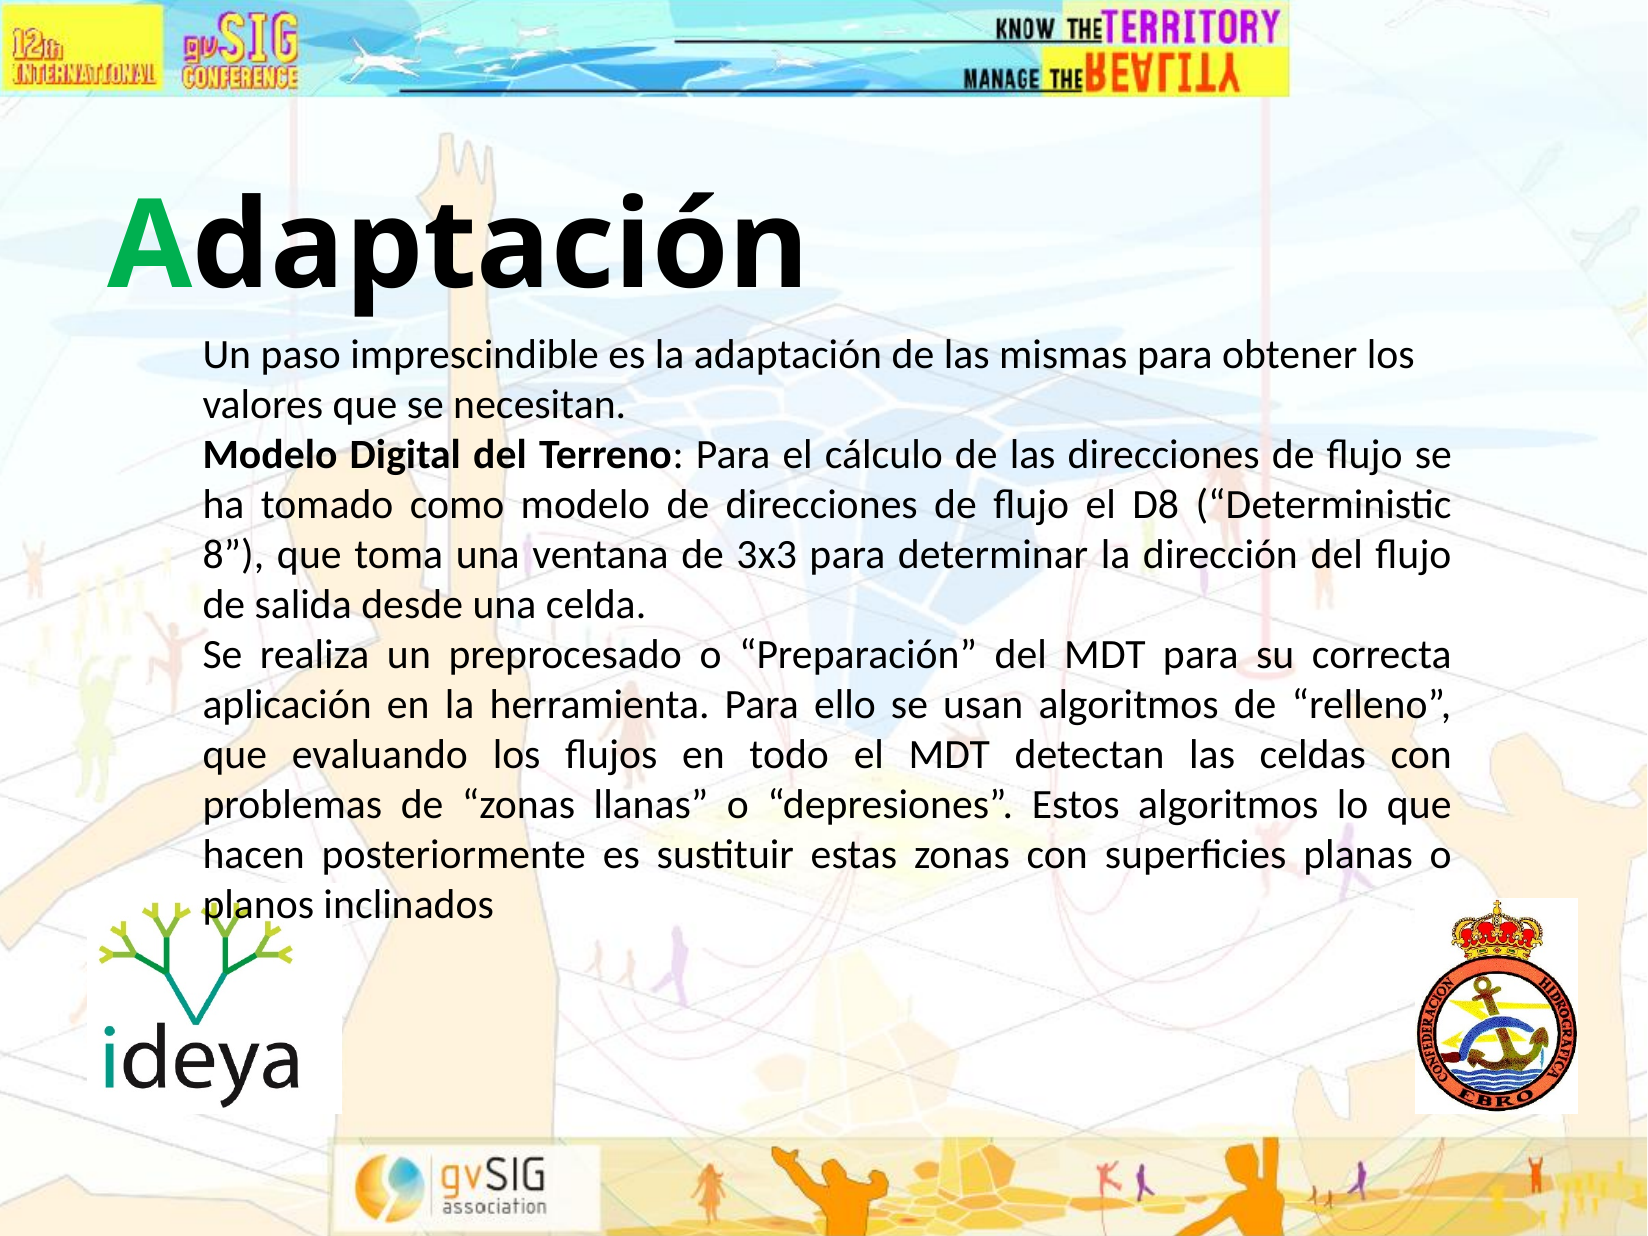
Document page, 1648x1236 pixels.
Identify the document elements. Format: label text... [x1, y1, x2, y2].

title Adaptación [32, 155, 886, 320]
text_box Un paso imprescindible es la adaptación de las mismas para obtener los valores que se necesitan. Modelo Digital del Terreno: Para el cálculo de las direcciones de flujo se ha tomado como modelo de direcciones de flujo el D8 (“Deterministic 8”), que toma una ventana de 3x3 para determinar la dirección del flujo de salida desde una celda. Se realiza un preprocesado o “Preparación” del MDT para su correcta aplicación en la herramienta. Para ello se usan algoritmos de “relleno”, que evaluando los flujos en todo el MDT detectan las celdas con problemas de “zonas llanas” o “depresiones”. Estos algoritmos lo que hacen posteriormente es sustituir estas zonas con superficies planas o planos inclinados [187, 319, 1468, 1035]
picture [0, 0, 1648, 1236]
